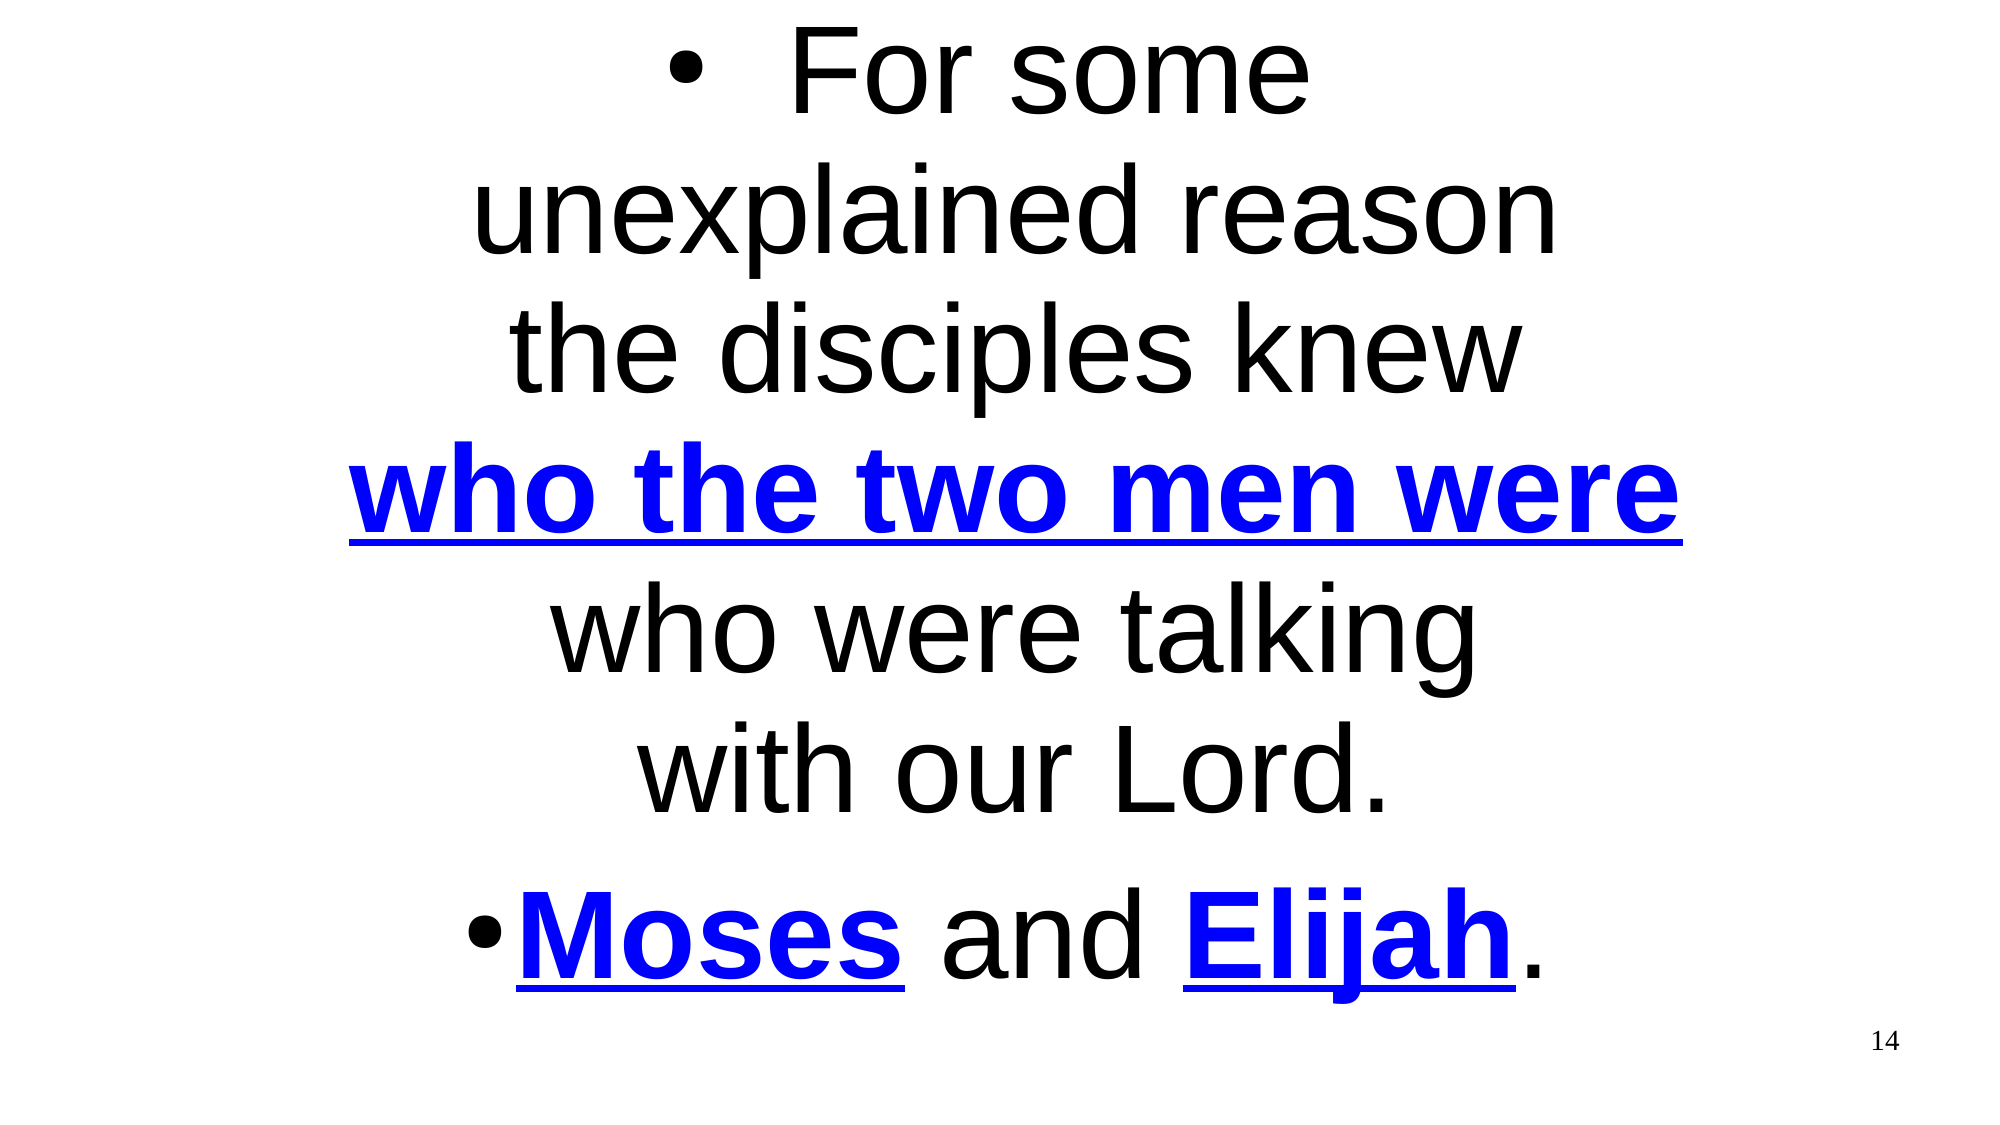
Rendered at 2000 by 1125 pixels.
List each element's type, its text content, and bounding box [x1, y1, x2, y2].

list For some unexplained reason the disciples knew who the two men were who were talking with our Lord. Moses and Elijah. [0, 0, 1996, 1123]
